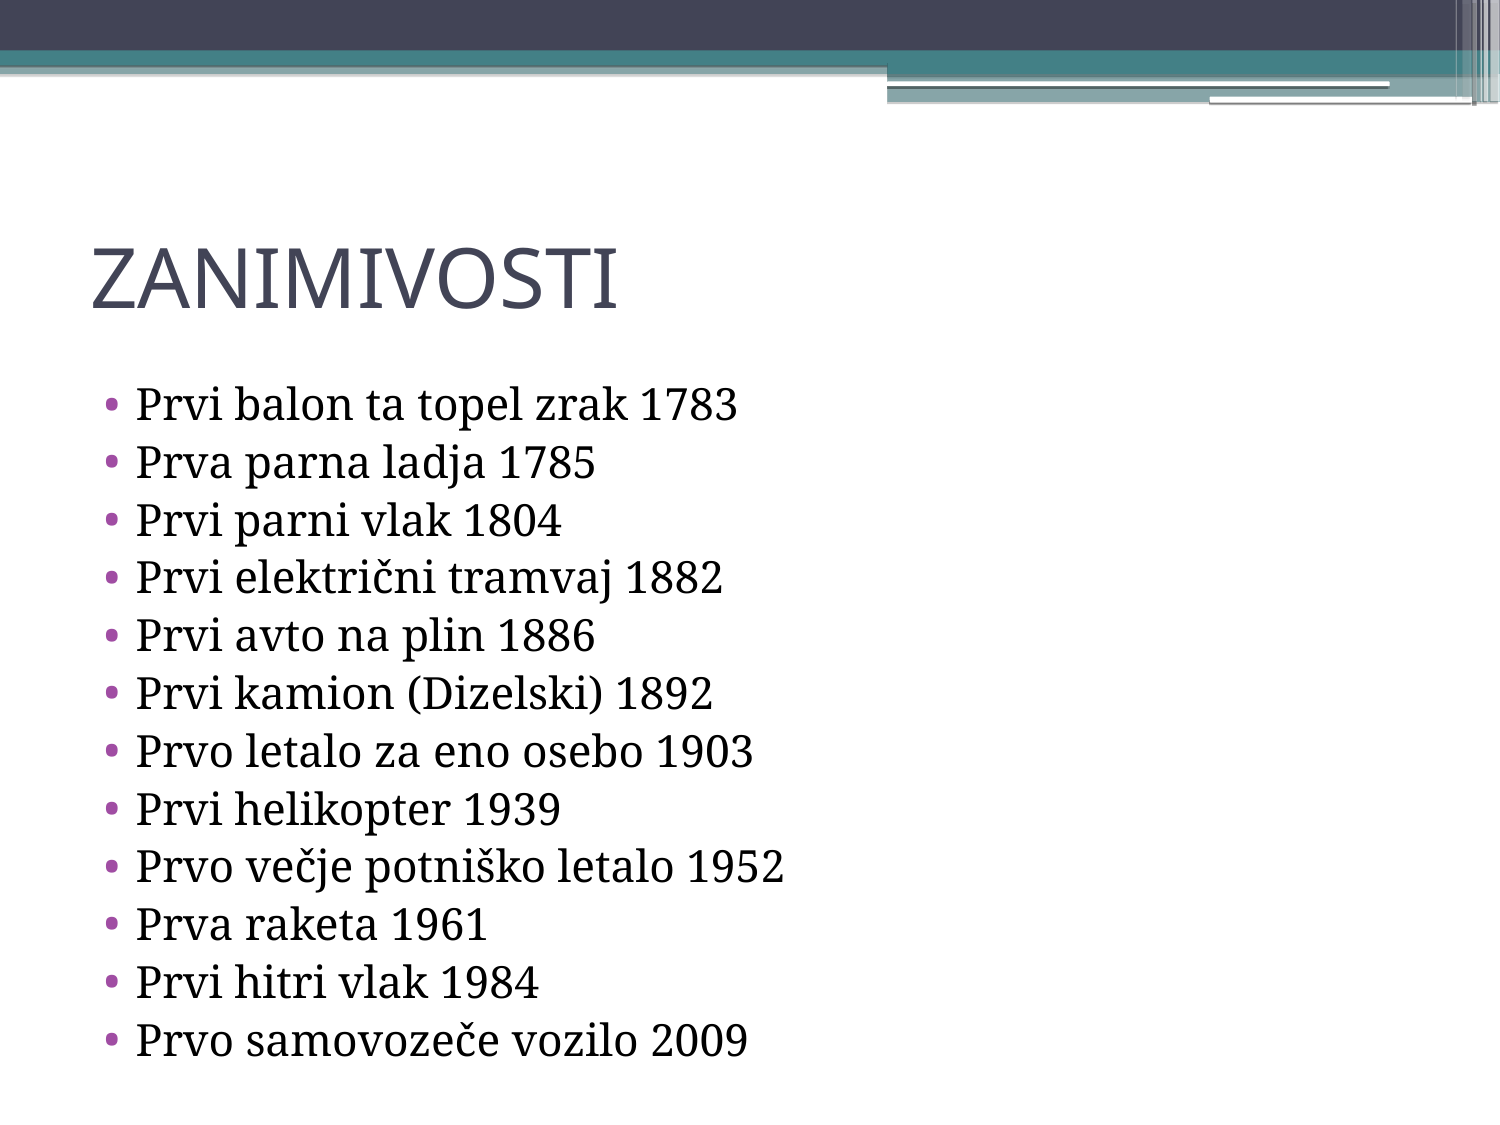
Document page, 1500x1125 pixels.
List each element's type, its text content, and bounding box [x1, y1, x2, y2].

title ZANIMIVOSTI [75, 187, 1425, 363]
list Prvi balon ta topel zrak 1783 Prva parna ladja 1785 Prvi parni vlak 1804 Prvi električni tramvaj 1882 Prvi avto na plin 1886 Prvi kamion (Dizelski) 1892 Prvo letalo za eno osebo 1903 Prvi helikopter 1939 Prvo večje potniško letalo 1952 Prva raketa 1961 Prvi hitri vlak 1984 Prvo samovozeče vozilo 2009 [75, 369, 1425, 1079]
